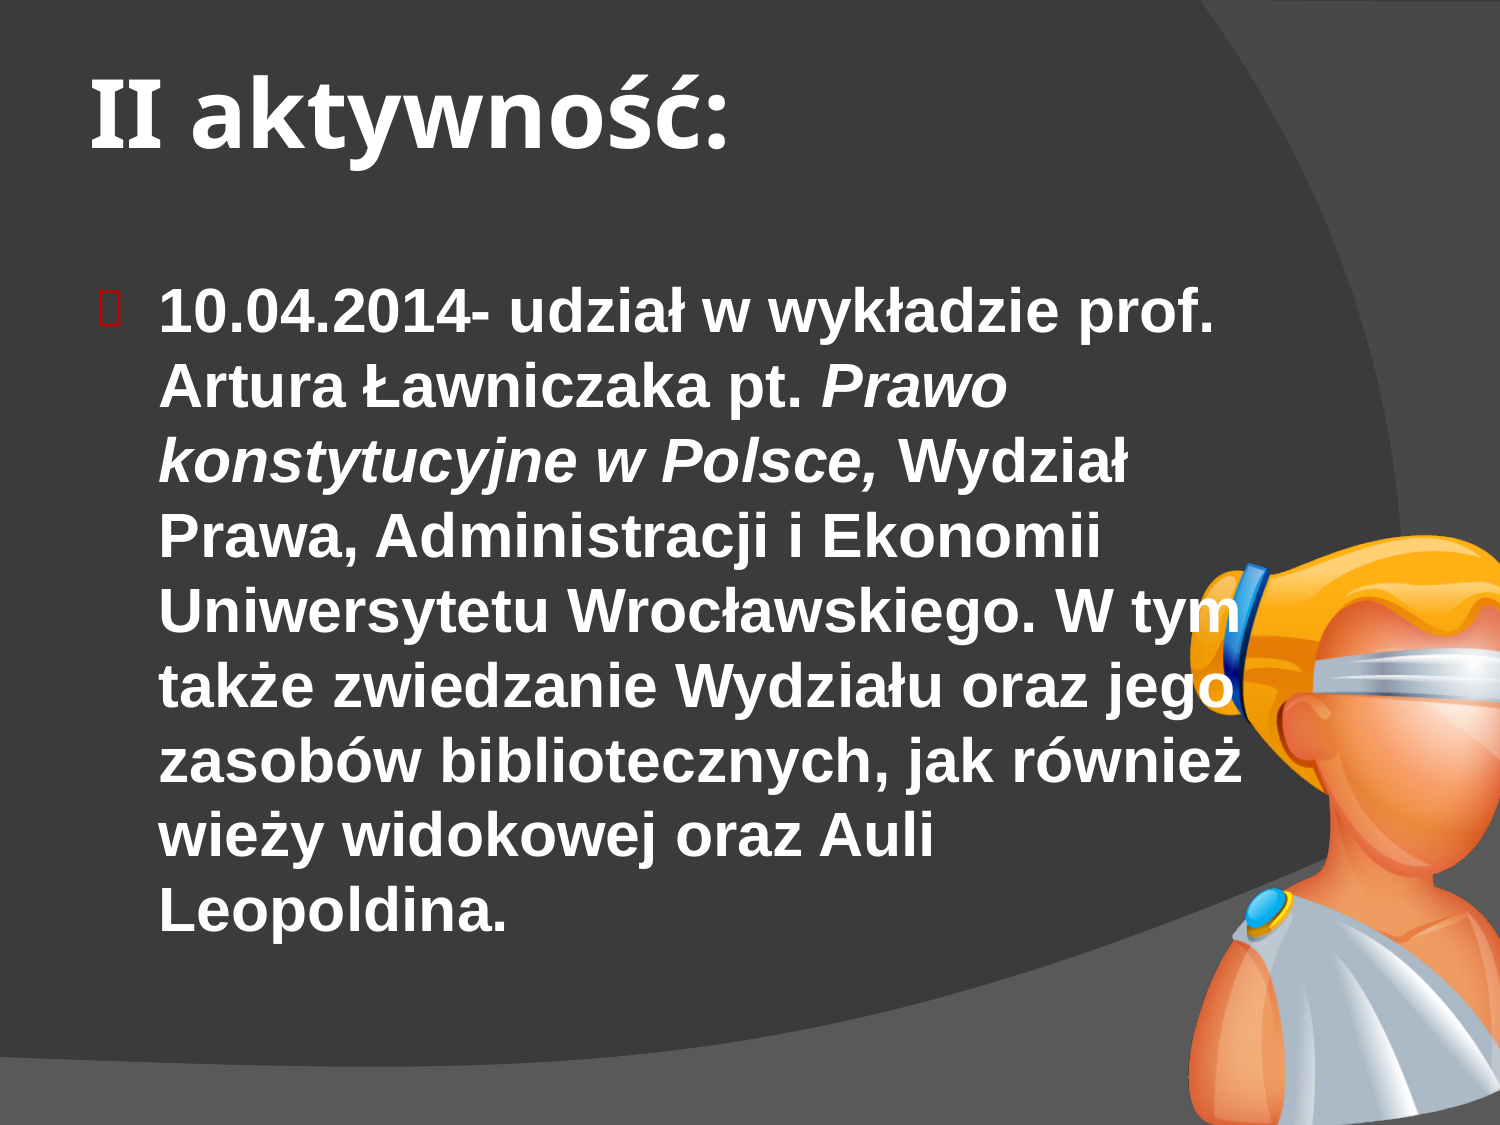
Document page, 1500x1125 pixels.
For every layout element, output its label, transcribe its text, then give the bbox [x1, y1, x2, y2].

title II aktywność: [75, 45, 1300, 233]
picture [1086, 531, 1500, 1125]
list 10.04.2014- udział w wykładzie prof. Artura Ławniczaka pt. Prawo konstytucyjne w Polsce, Wydział Prawa, Administracji i Ekonomii Uniwersytetu Wrocławskiego. W tym także zwiedzanie Wydziału oraz jego zasobów bibliotecznych, jak również wieży widokowej oraz Auli Leopoldina. [75, 262, 1300, 1005]
